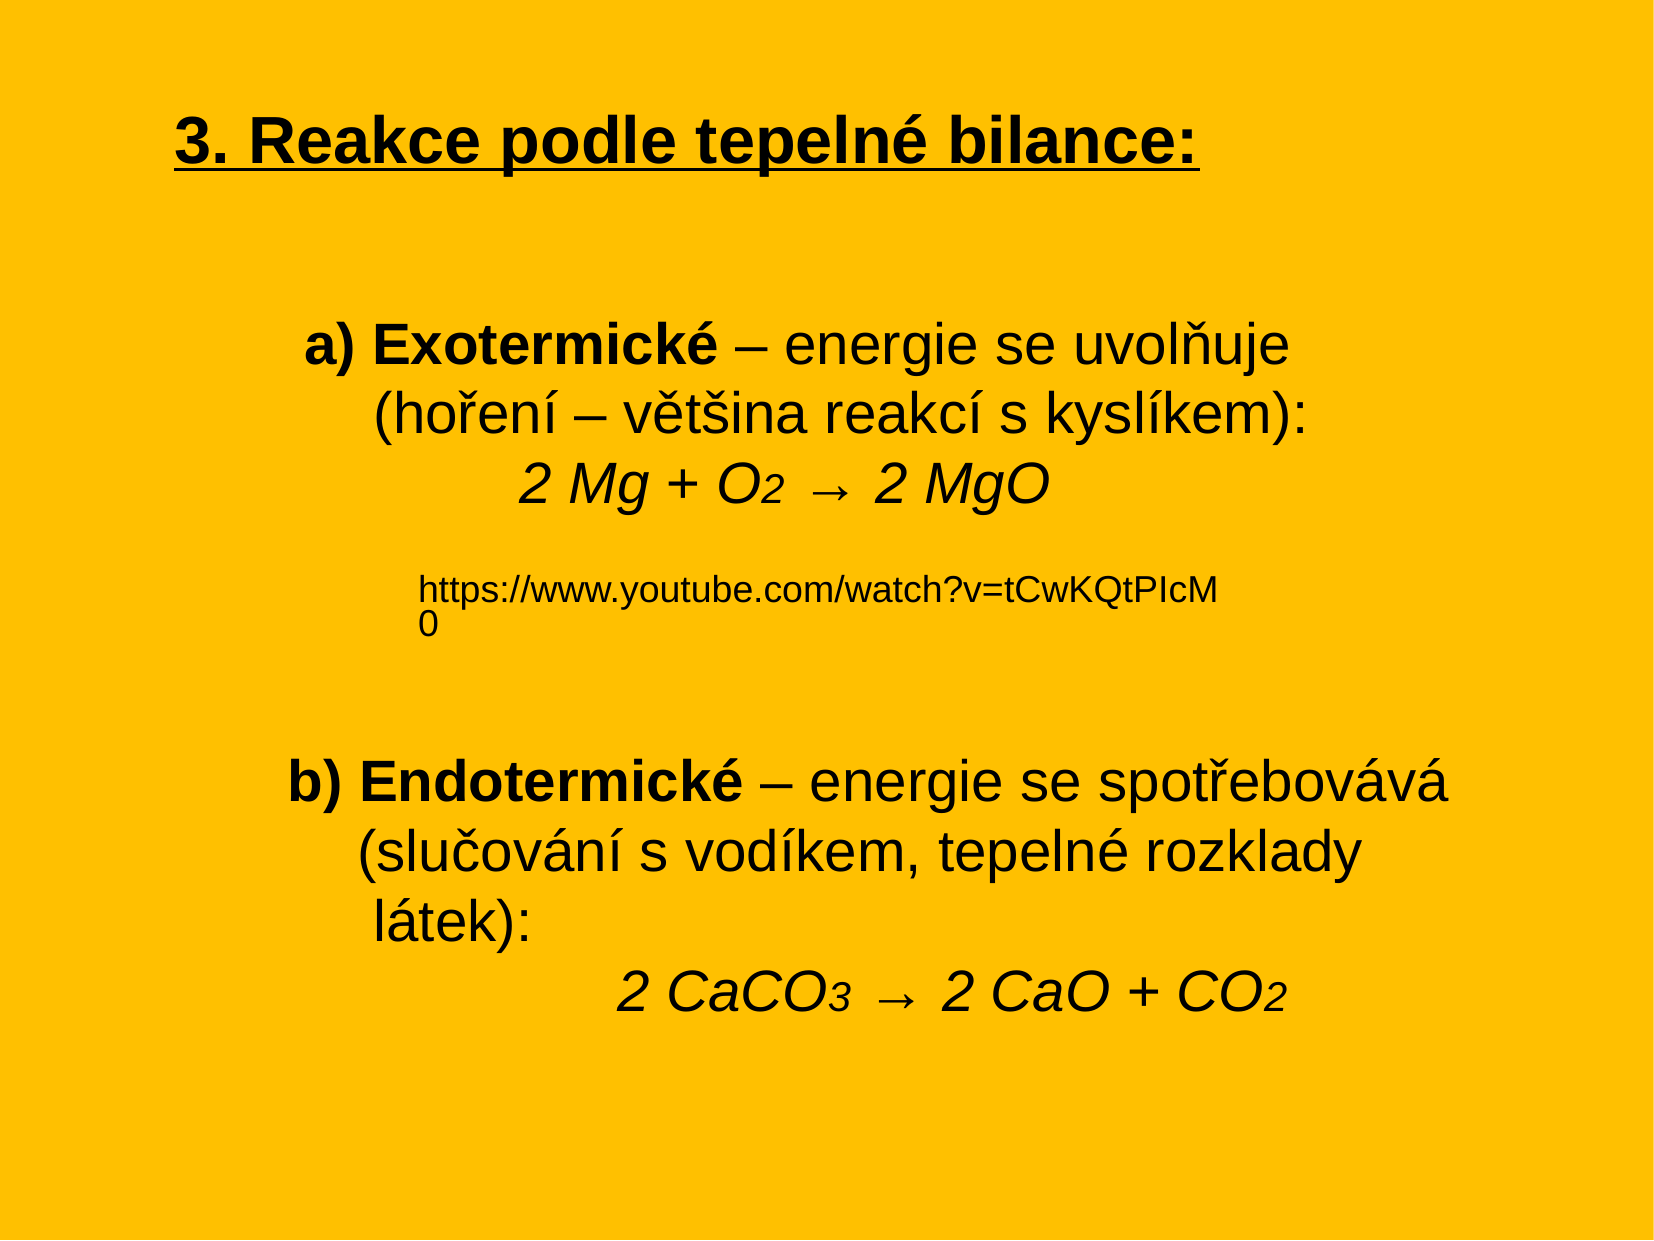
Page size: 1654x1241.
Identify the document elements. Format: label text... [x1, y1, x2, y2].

list 3. Reakce podle tepelné bilance: a) Exotermické – energie se uvolňuje (hoření – většina reakcí s kyslíkem): 2 Mg + O2 → 2 MgO b) Endotermické – energie se spotřebovává (slučování s vodíkem, tepelné rozklady látek): 2 CaCO3 → 2 CaO + CO2 [85, 96, 1568, 1034]
text_box https://www.youtube.com/watch?v=tCwKQtPIcM0 [403, 561, 1251, 660]
